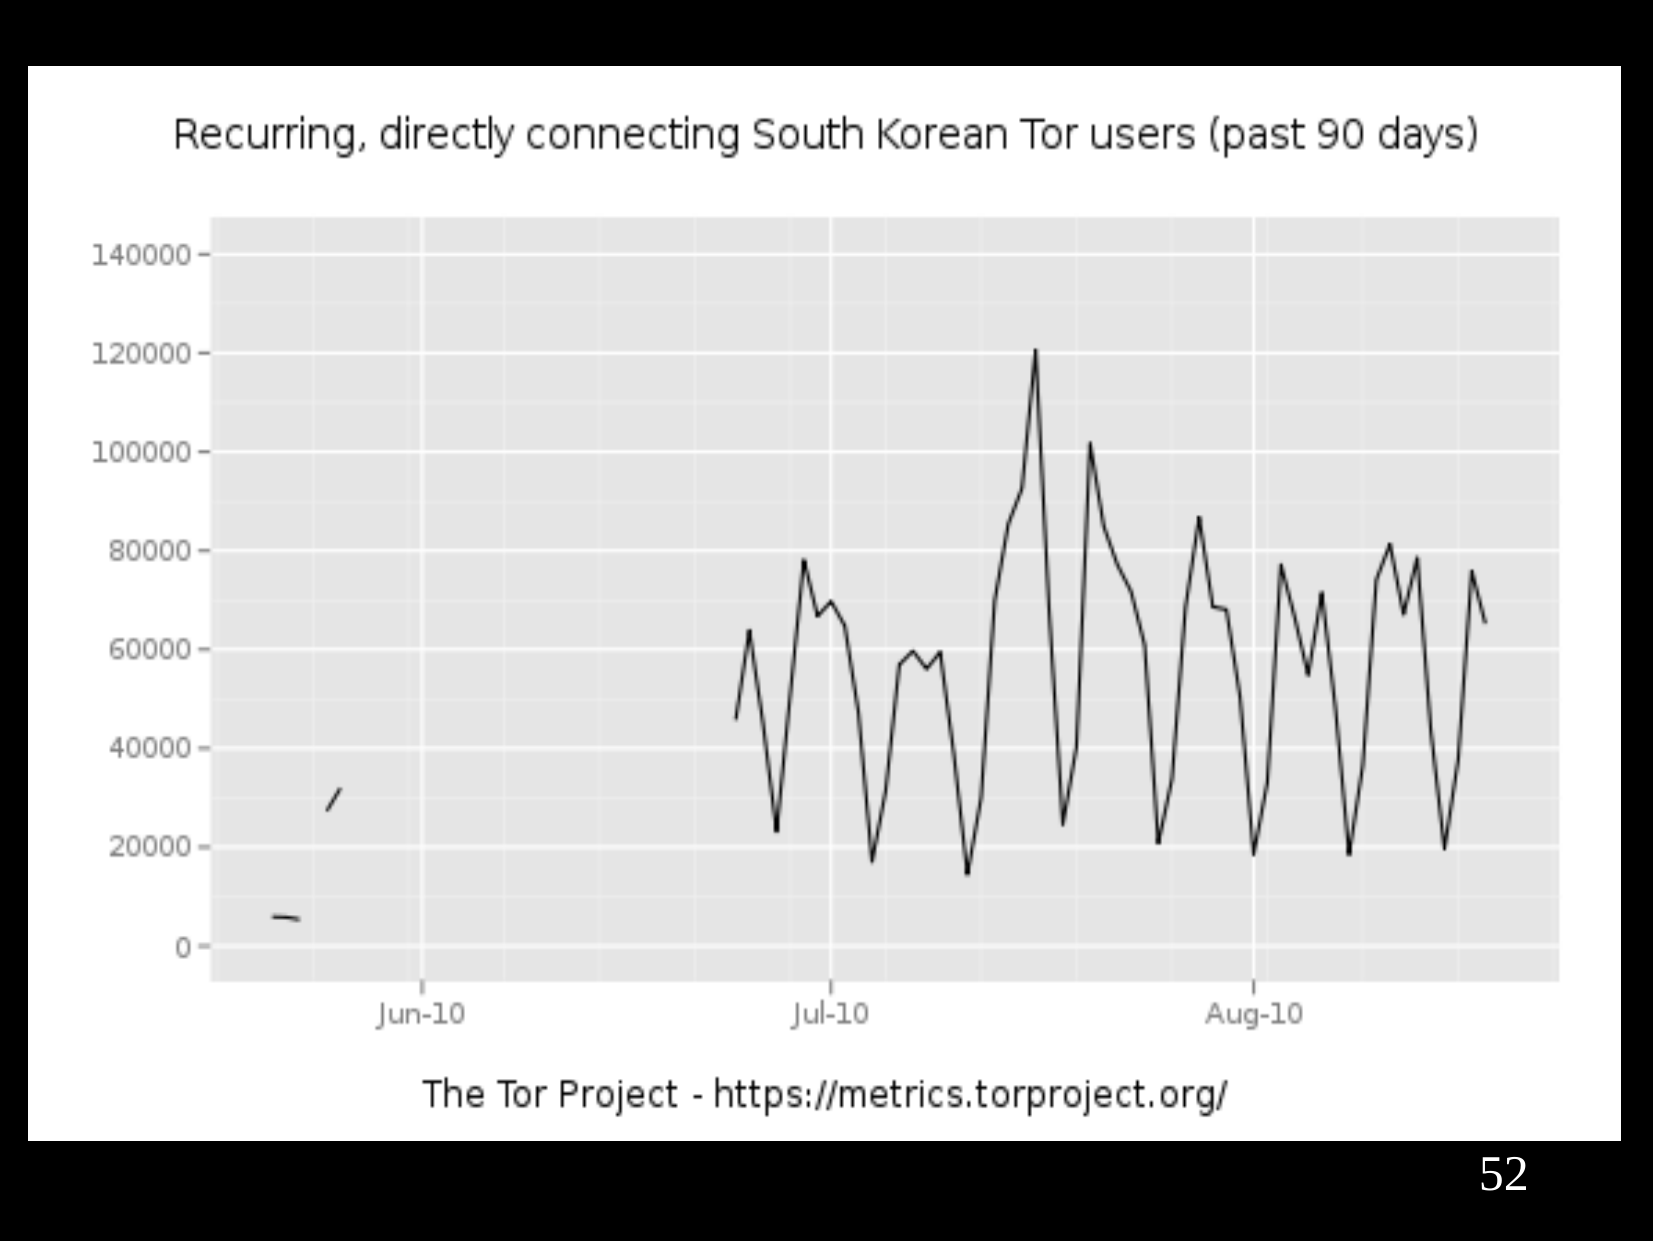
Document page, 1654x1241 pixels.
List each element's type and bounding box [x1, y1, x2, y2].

picture [28, 66, 1621, 1141]
